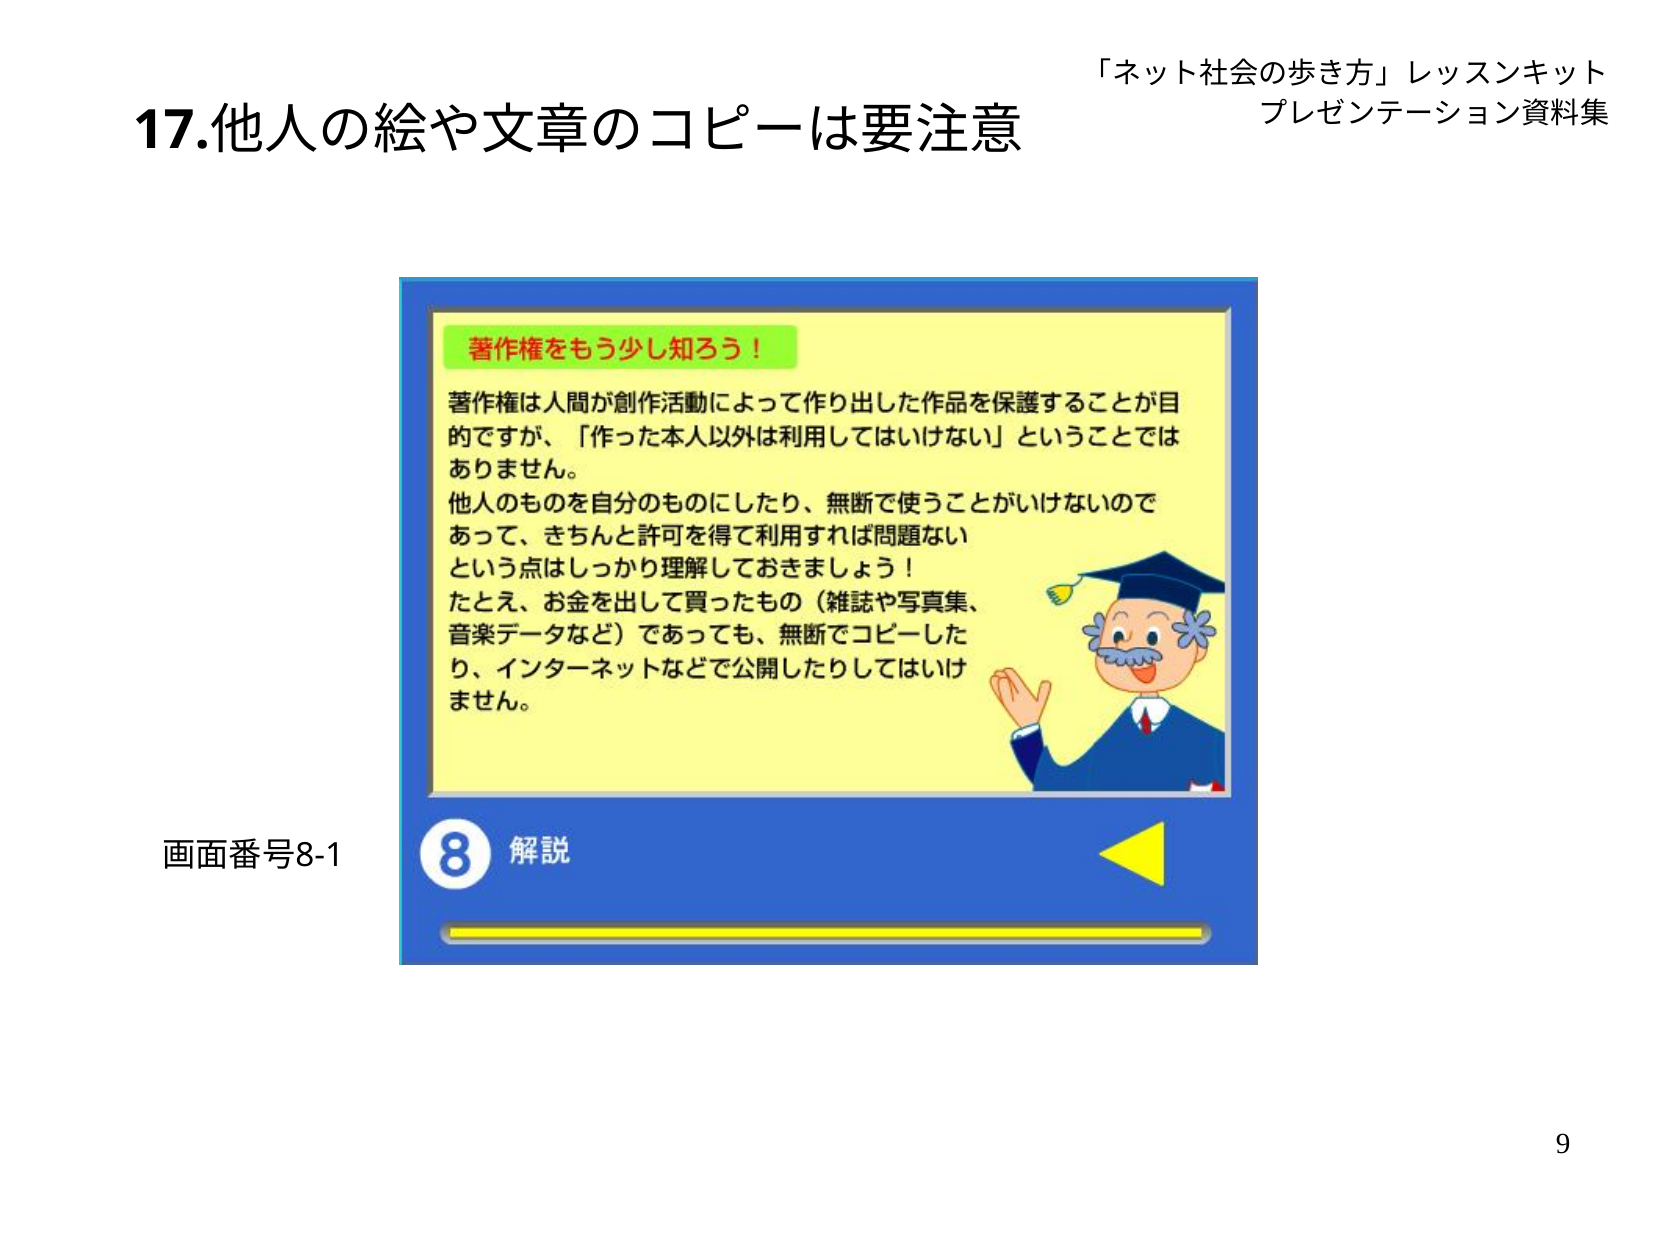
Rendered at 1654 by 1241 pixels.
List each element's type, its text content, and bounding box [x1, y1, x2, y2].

text_box 17.他人の絵や文章のコピーは要注意 [118, 88, 1241, 169]
text_box 「ネット社会の歩き方」レッスンキット プレゼンテーション資料集 [1062, 44, 1625, 139]
text_box 画面番号8-1 [147, 826, 384, 882]
picture [399, 277, 1258, 965]
